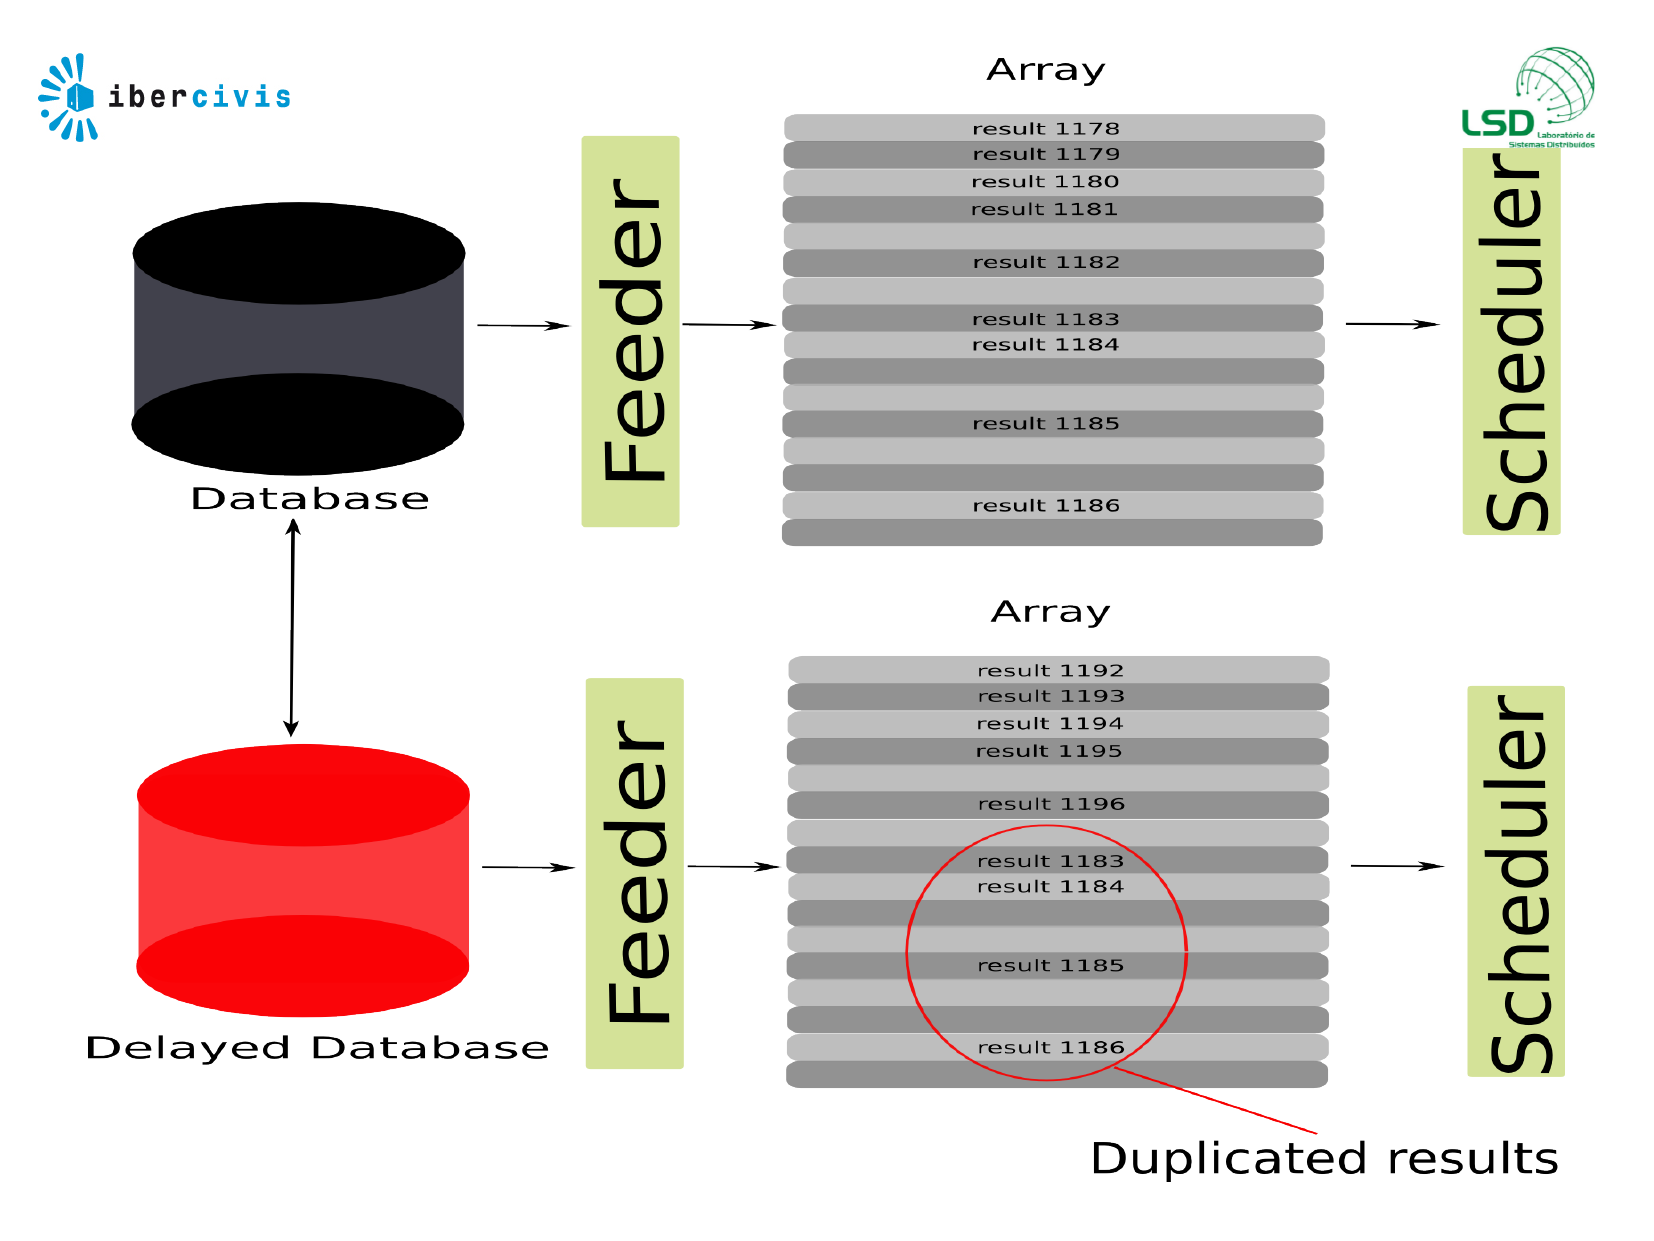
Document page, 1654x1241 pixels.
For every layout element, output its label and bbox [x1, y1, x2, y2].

picture [38, 45, 1595, 1182]
